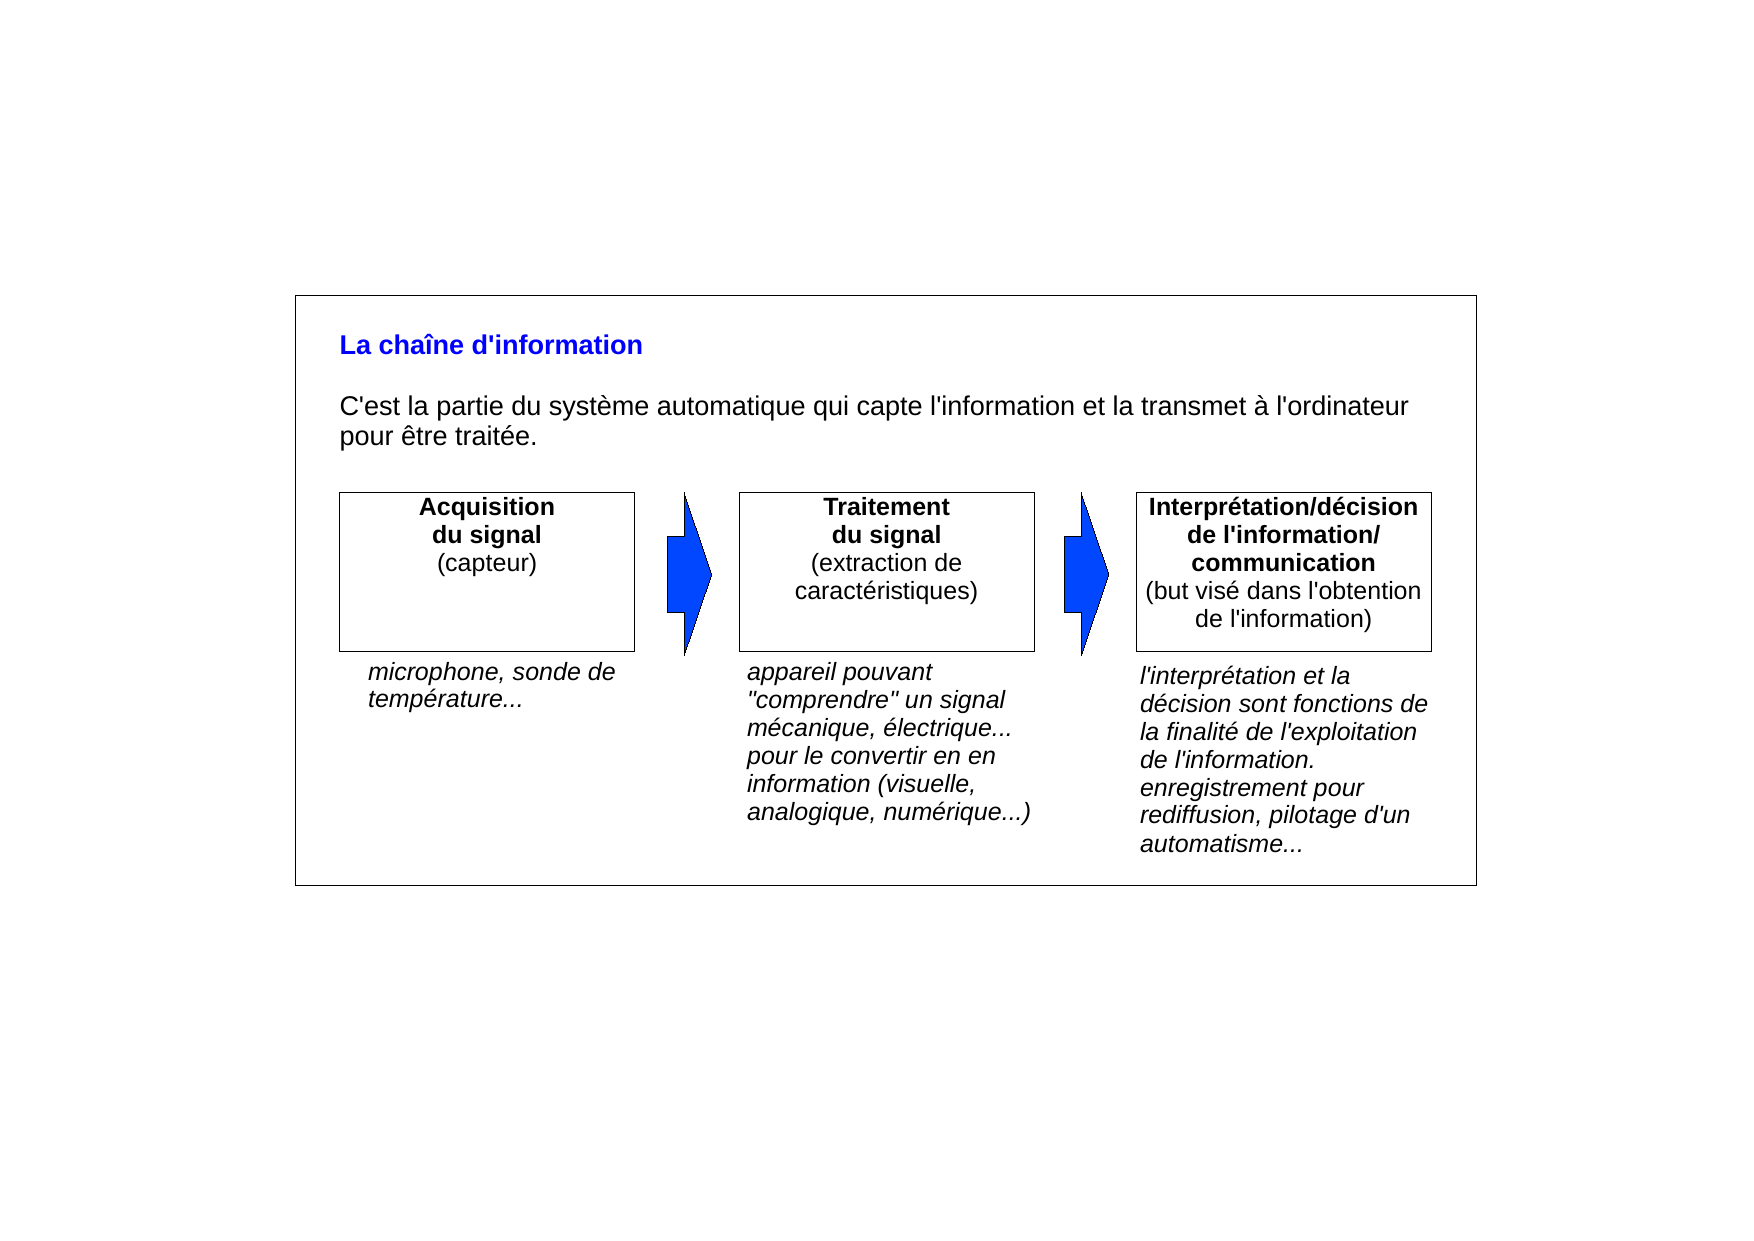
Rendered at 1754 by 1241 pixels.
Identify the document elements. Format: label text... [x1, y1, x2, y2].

text_box La chaîne d'information C'est la partie du système automatique qui capte l'information et la transmet à l'ordinateur pour être traitée. [339, 330, 1433, 452]
text_box [295, 295, 1477, 886]
text_box l'interprétation et la décision sont fonctions de la finalité de l'exploitation de l'information. enregistrement pour rediffusion, pilotage d'un automatisme... [1136, 655, 1433, 857]
text_box appareil pouvant "comprendre" un signal mécanique, électrique... pour le convertir en en information (visuelle, analogique, numérique...) [741, 651, 1038, 857]
text_box Traitement du signal (extraction de caractéristiques) [739, 492, 1035, 652]
text_box microphone, sonde de température... [344, 651, 640, 814]
text_box Interprétation/décision de l'information/ communication (but visé dans l'obtention de l'information) [1136, 492, 1432, 652]
text_box Acquisition du signal (capteur) [339, 492, 635, 652]
